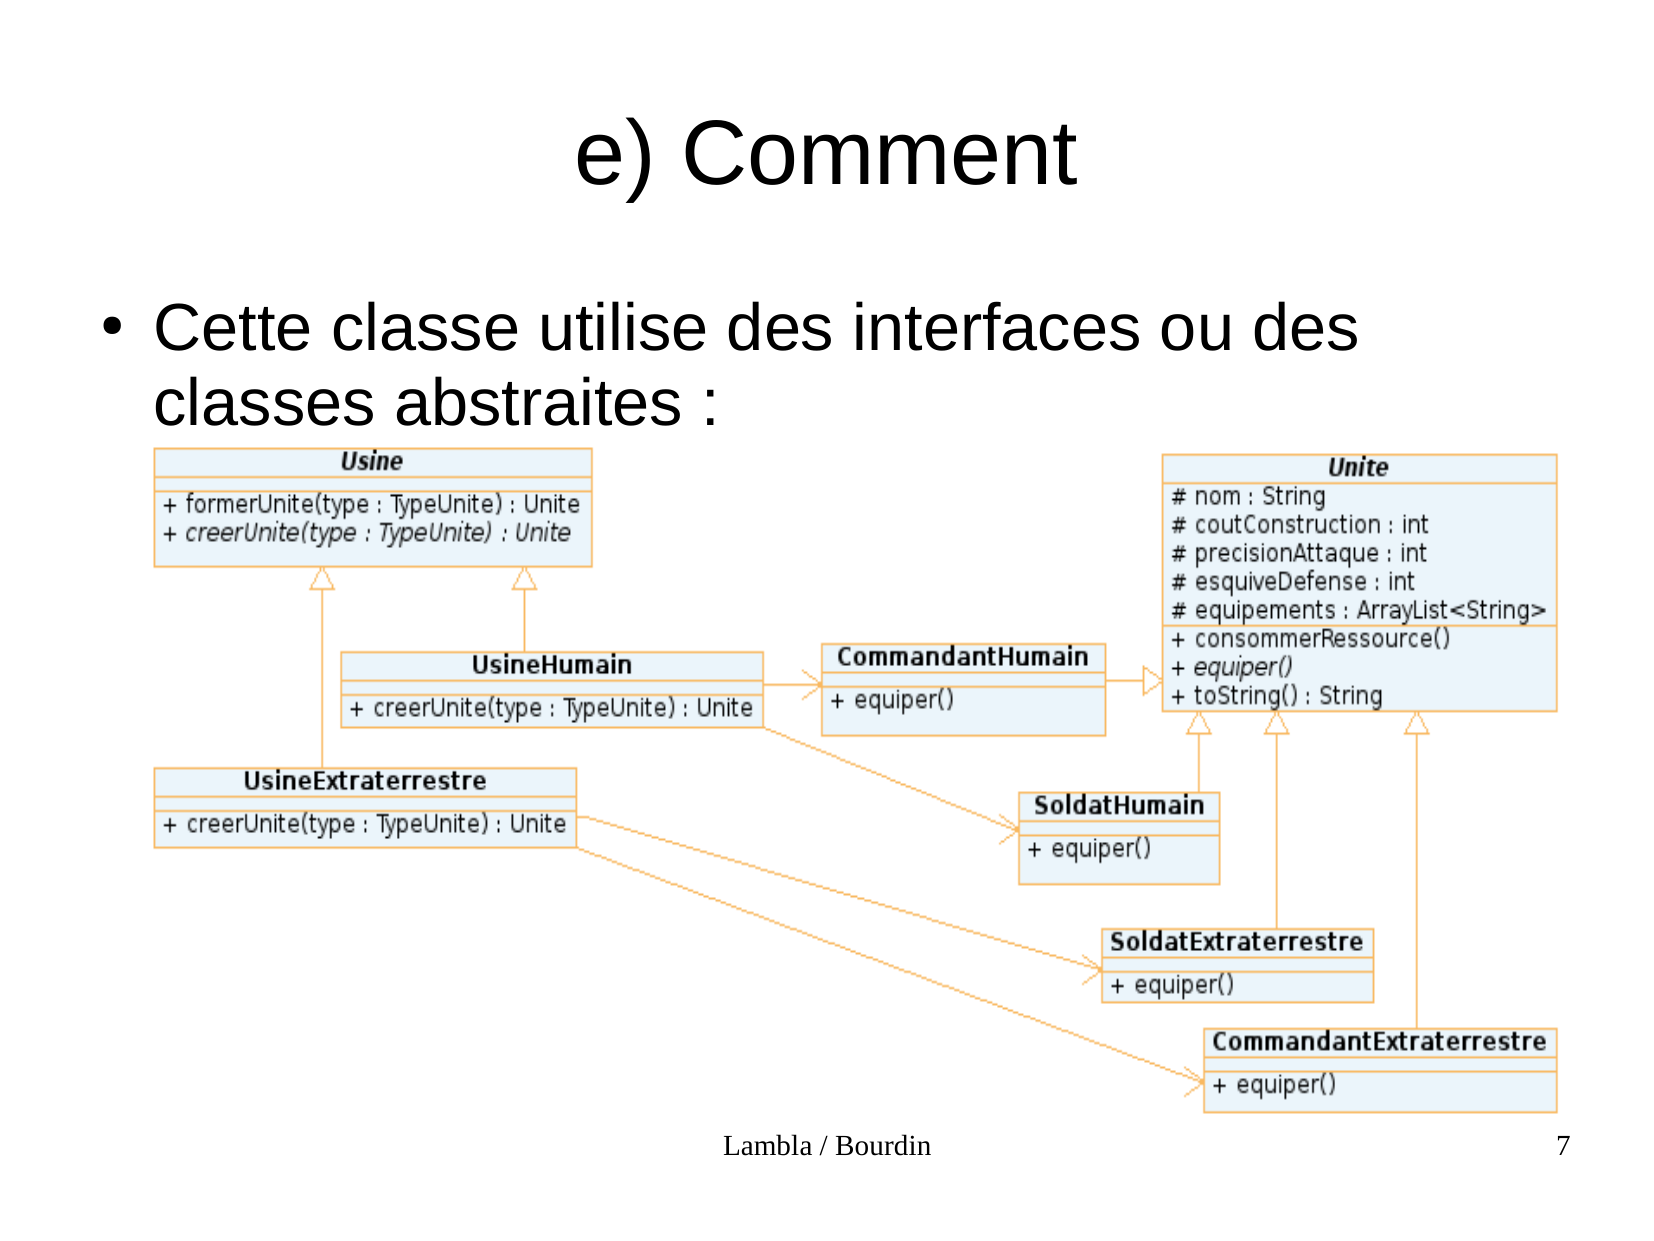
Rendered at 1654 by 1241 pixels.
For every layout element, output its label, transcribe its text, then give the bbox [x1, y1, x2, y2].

list Cette classe utilise des interfaces ou des classes abstraites : [82, 290, 1571, 1109]
picture [147, 442, 1565, 1123]
title e) Comment [82, 49, 1571, 257]
